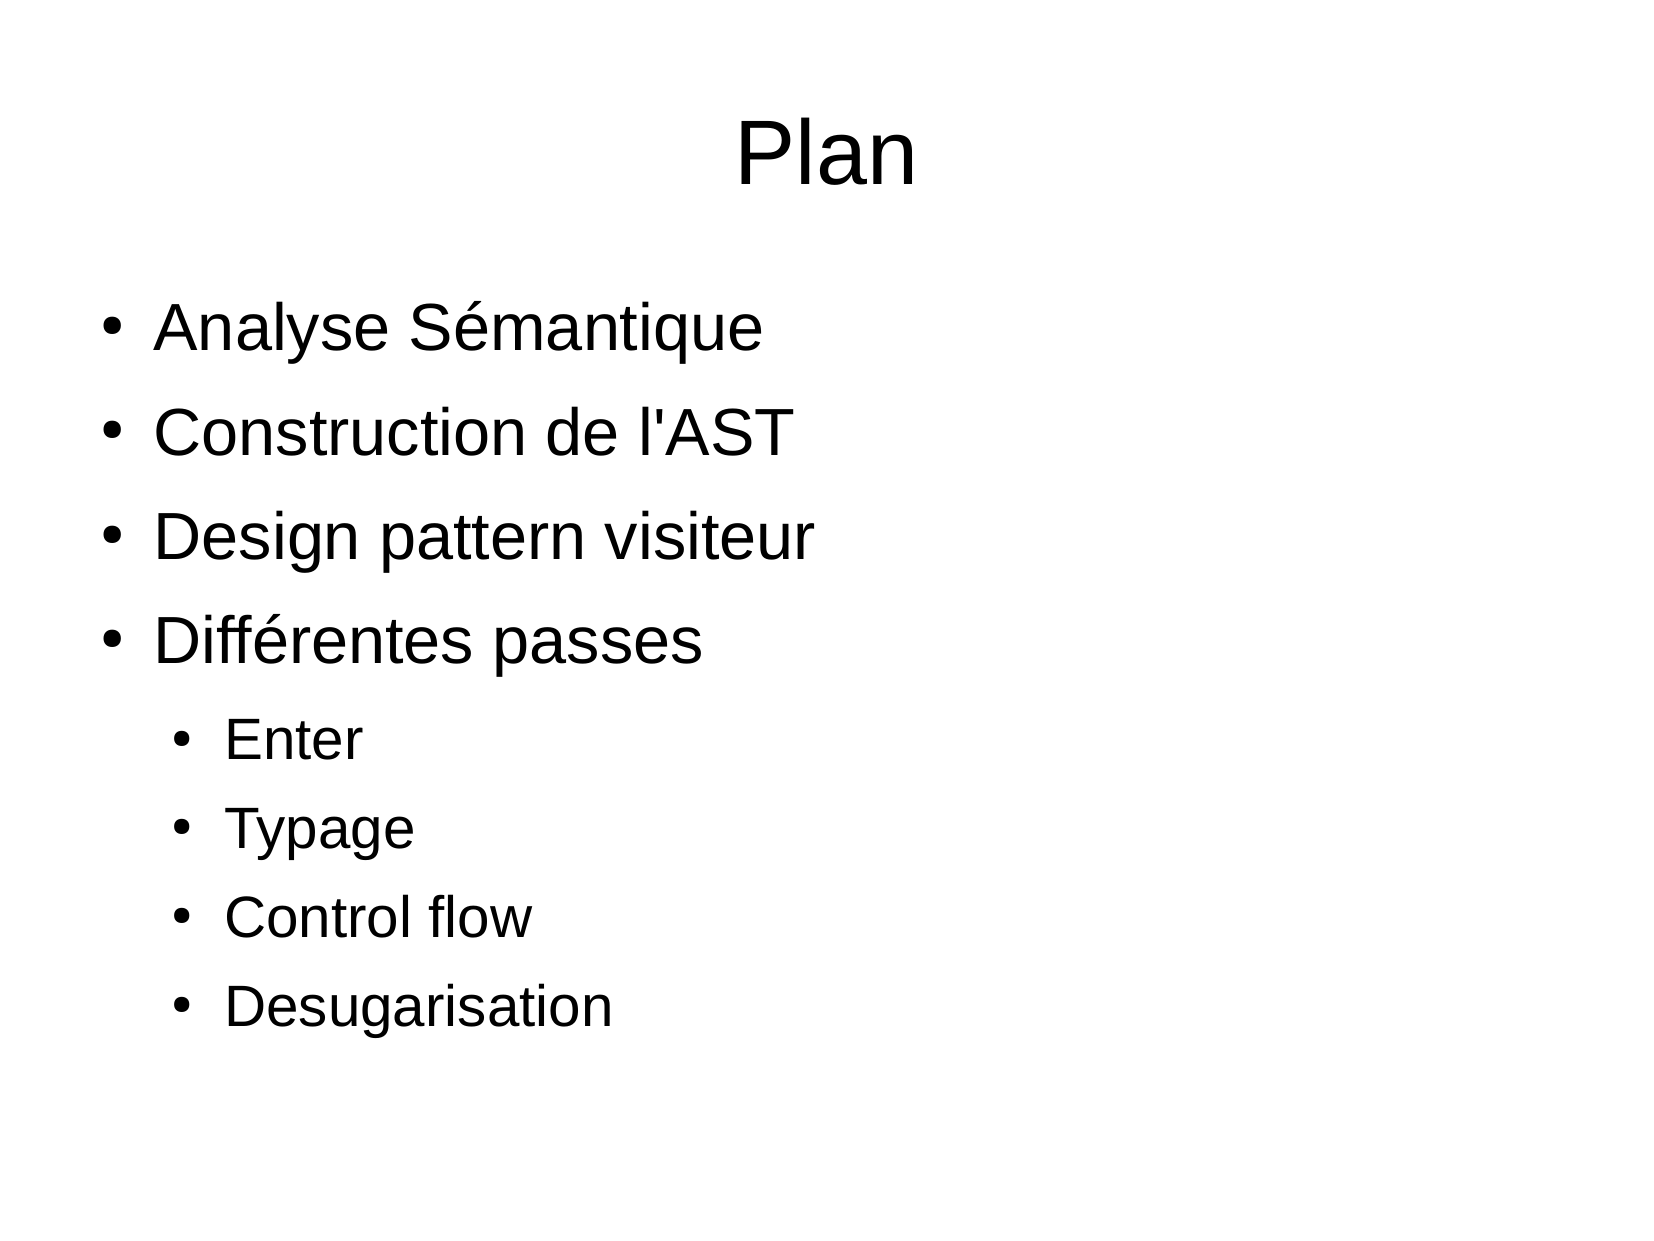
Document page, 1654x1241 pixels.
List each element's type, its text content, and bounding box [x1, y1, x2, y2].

list Analyse Sémantique Construction de l'AST Design pattern visiteur Différentes passes Enter Typage Control flow Desugarisation [82, 290, 1571, 1094]
title Plan [82, 56, 1571, 250]
